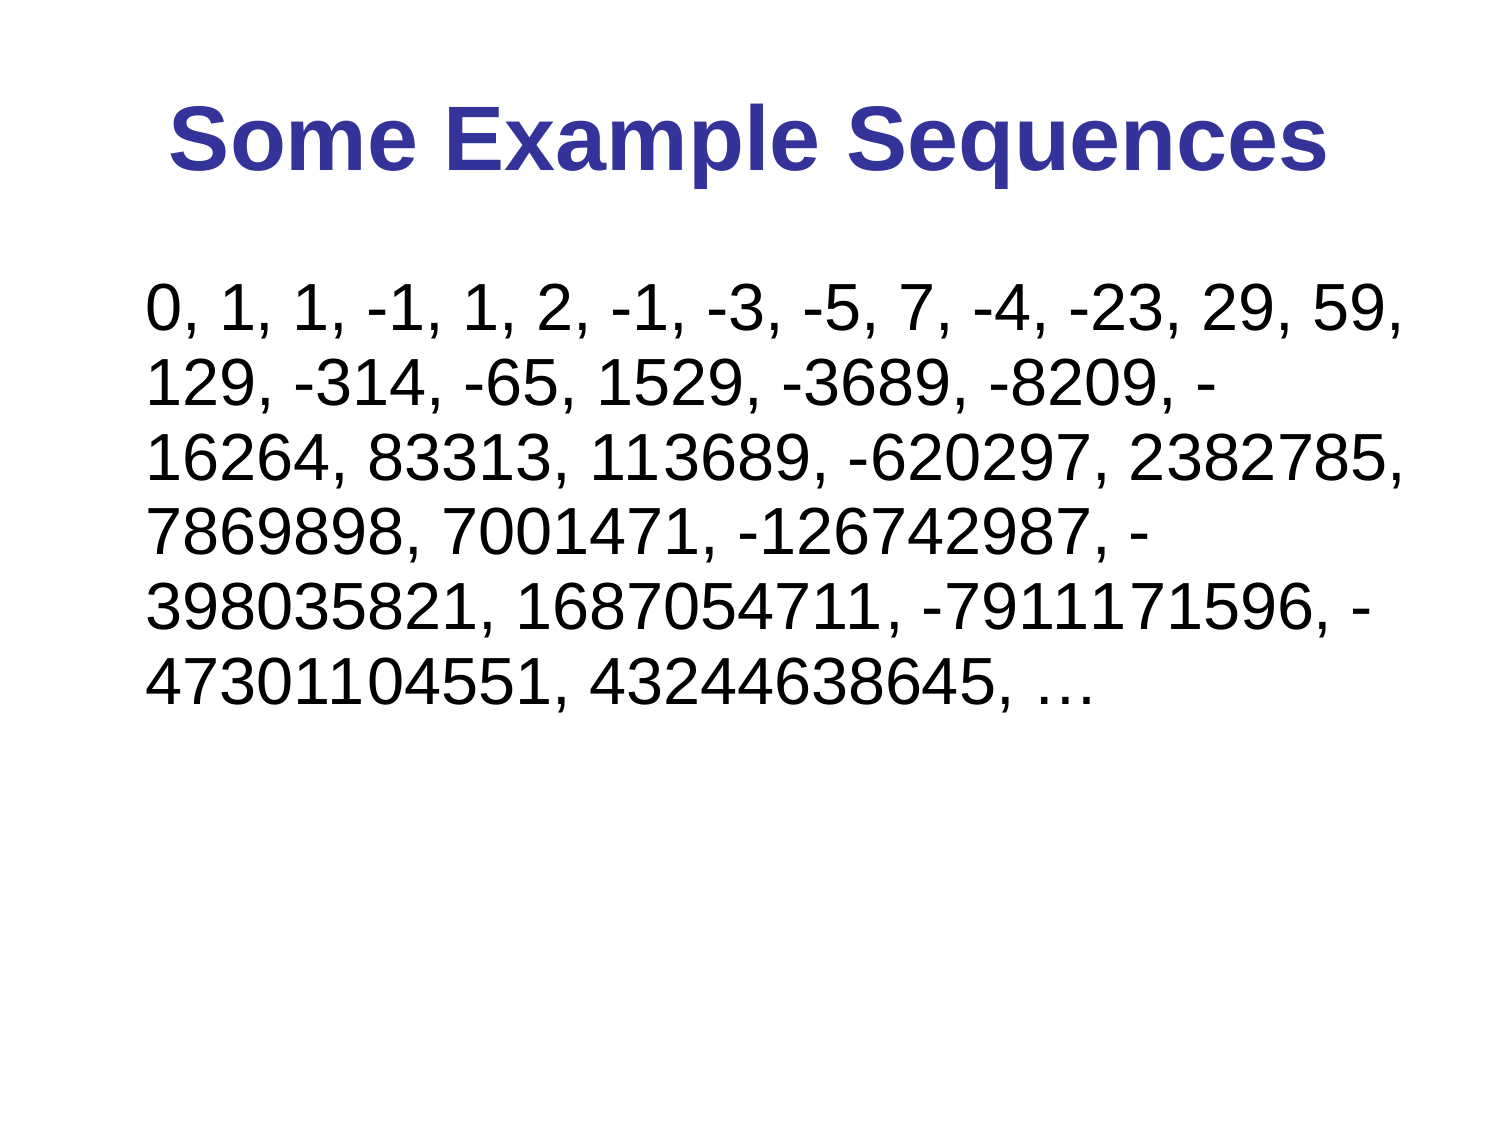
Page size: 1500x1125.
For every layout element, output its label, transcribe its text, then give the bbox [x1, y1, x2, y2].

list 0, 1, 1, -1, 1, 2, -1, -3, -5, 7, -4, -23, 29, 59, 129, -314, -65, 1529, -3689, -8209, -16264, 83313, 113689, -620297, 2382785, 7869898, 7001471, -126742987, -398035821, 1687054711, -7911171596, -47301104551, 43244638645, … [75, 262, 1426, 1006]
title Some Example Sequences [75, 45, 1426, 233]
